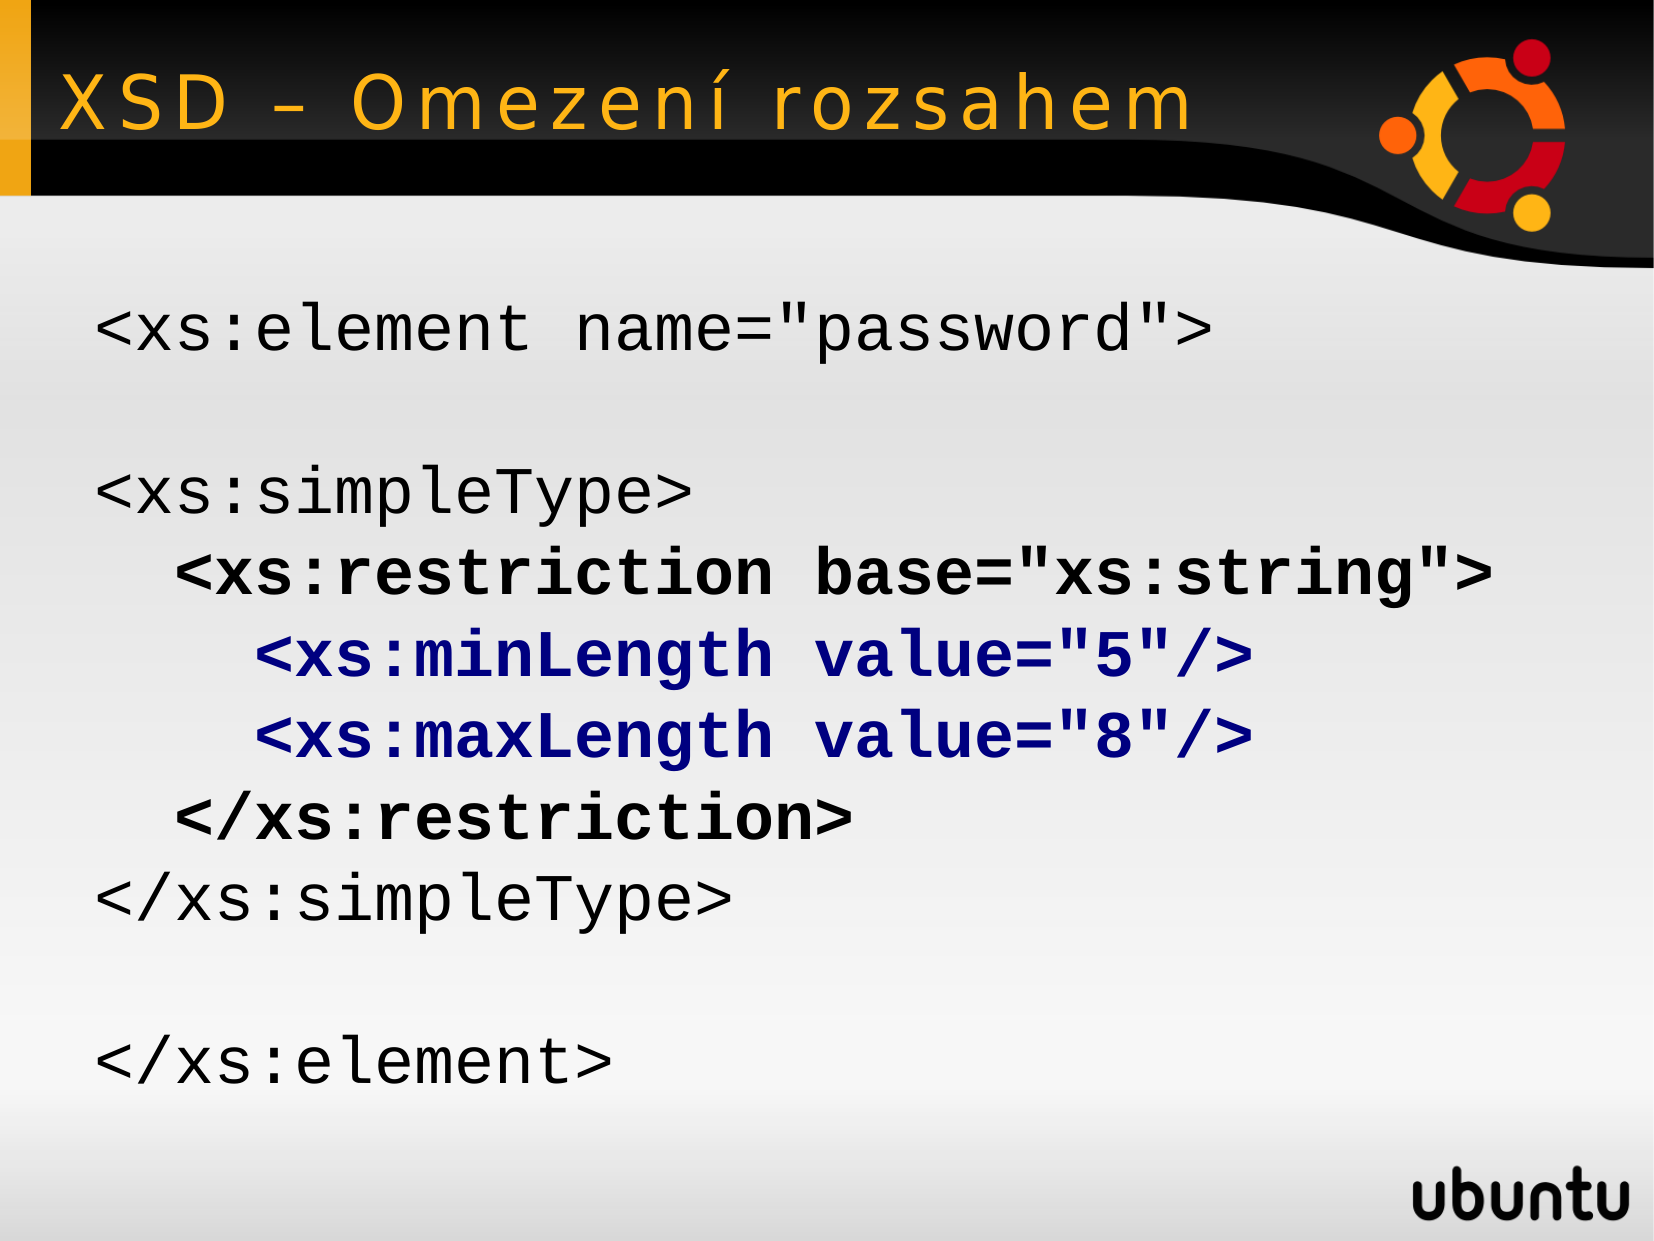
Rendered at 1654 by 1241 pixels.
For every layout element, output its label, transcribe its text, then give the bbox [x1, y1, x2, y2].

title XSD – Omezení rozsahem [59, 29, 1270, 178]
picture [0, 0, 1654, 1241]
list <xs:element name="password"> <xs:simpleType> <xs:restriction base="xs:string"> <xs:minLength value="5"/> <xs:maxLength value="8"/> </xs:restriction> </xs:simpleType> </xs:element> [76, 295, 1565, 1114]
